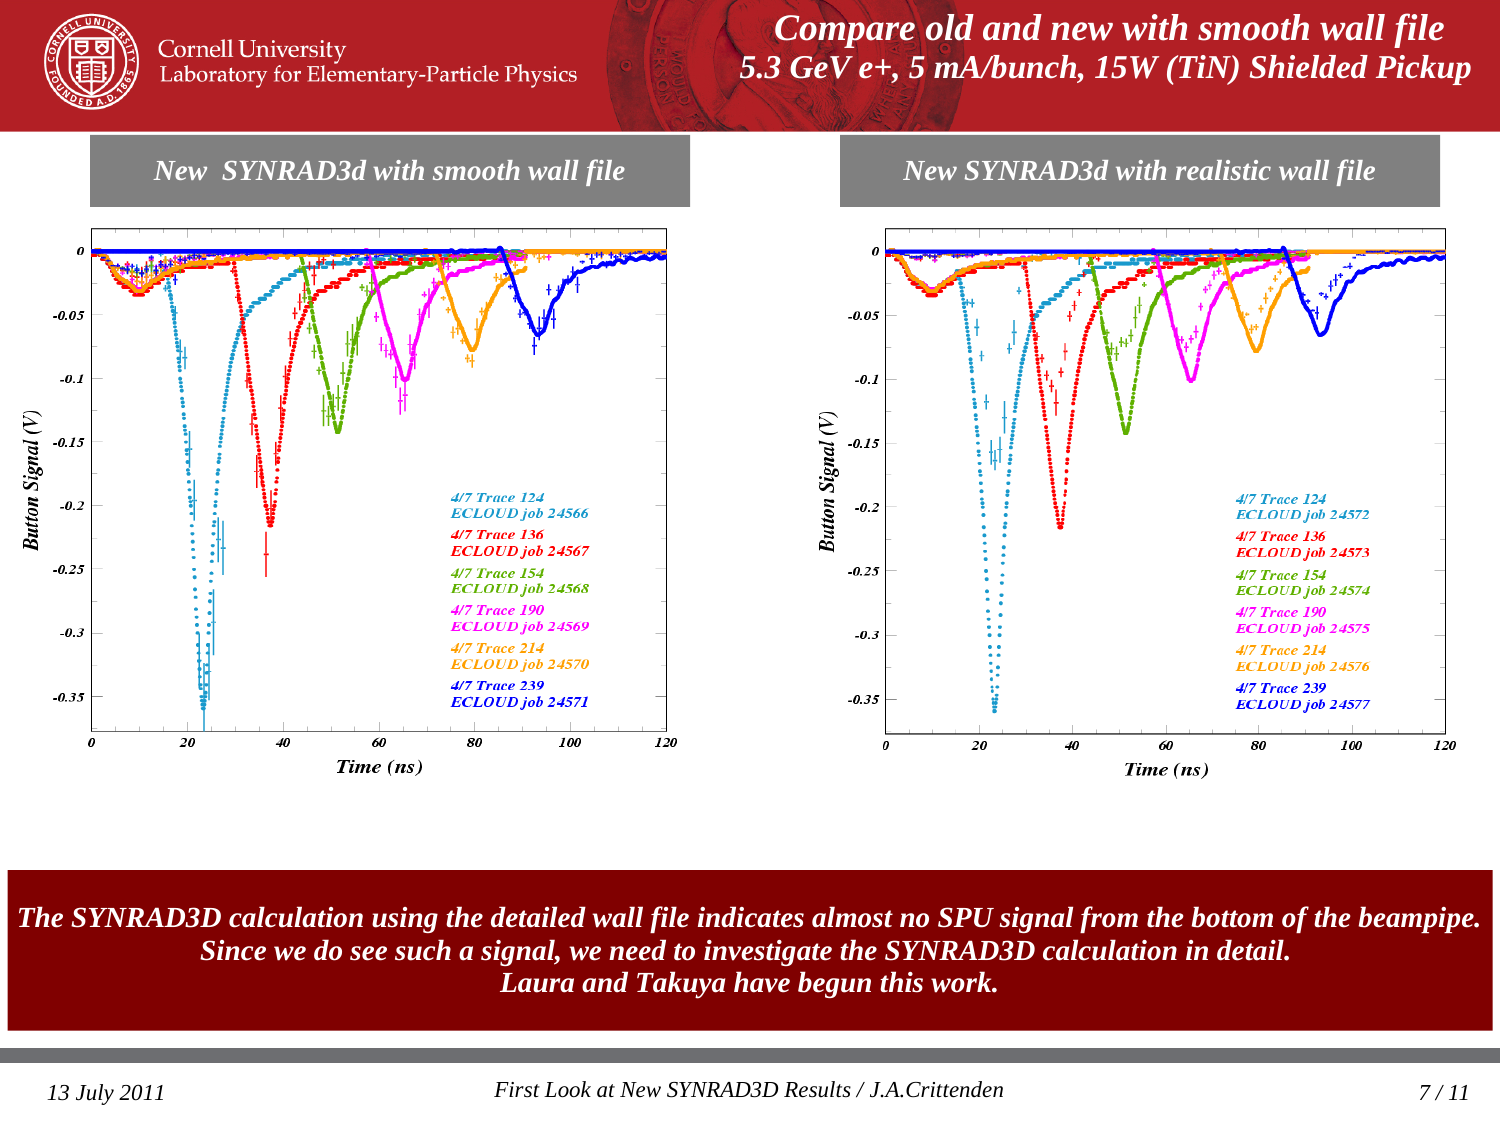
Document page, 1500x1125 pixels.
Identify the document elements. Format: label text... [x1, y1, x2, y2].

picture [15, 224, 682, 781]
picture [811, 224, 1463, 782]
text_box New SYNRAD3d with smooth wall file [90, 134, 691, 207]
text_box Compare old and new with smooth wall file 5.3 GeV e+, 5 mA/bunch, 15W (TiN) Shielded Pickup [712, 0, 1500, 113]
text_box The SYNRAD3D calculation using the detailed wall file indicates almost no SPU signal from the bottom of the beampipe. Since we do see such a signal, we need to investigate the SYNRAD3D calculation in detail. Laura and Takuya have begun this work. [7, 870, 1493, 1031]
text_box New SYNRAD3d with realistic wall file [840, 134, 1441, 207]
picture [0, 0, 1500, 132]
